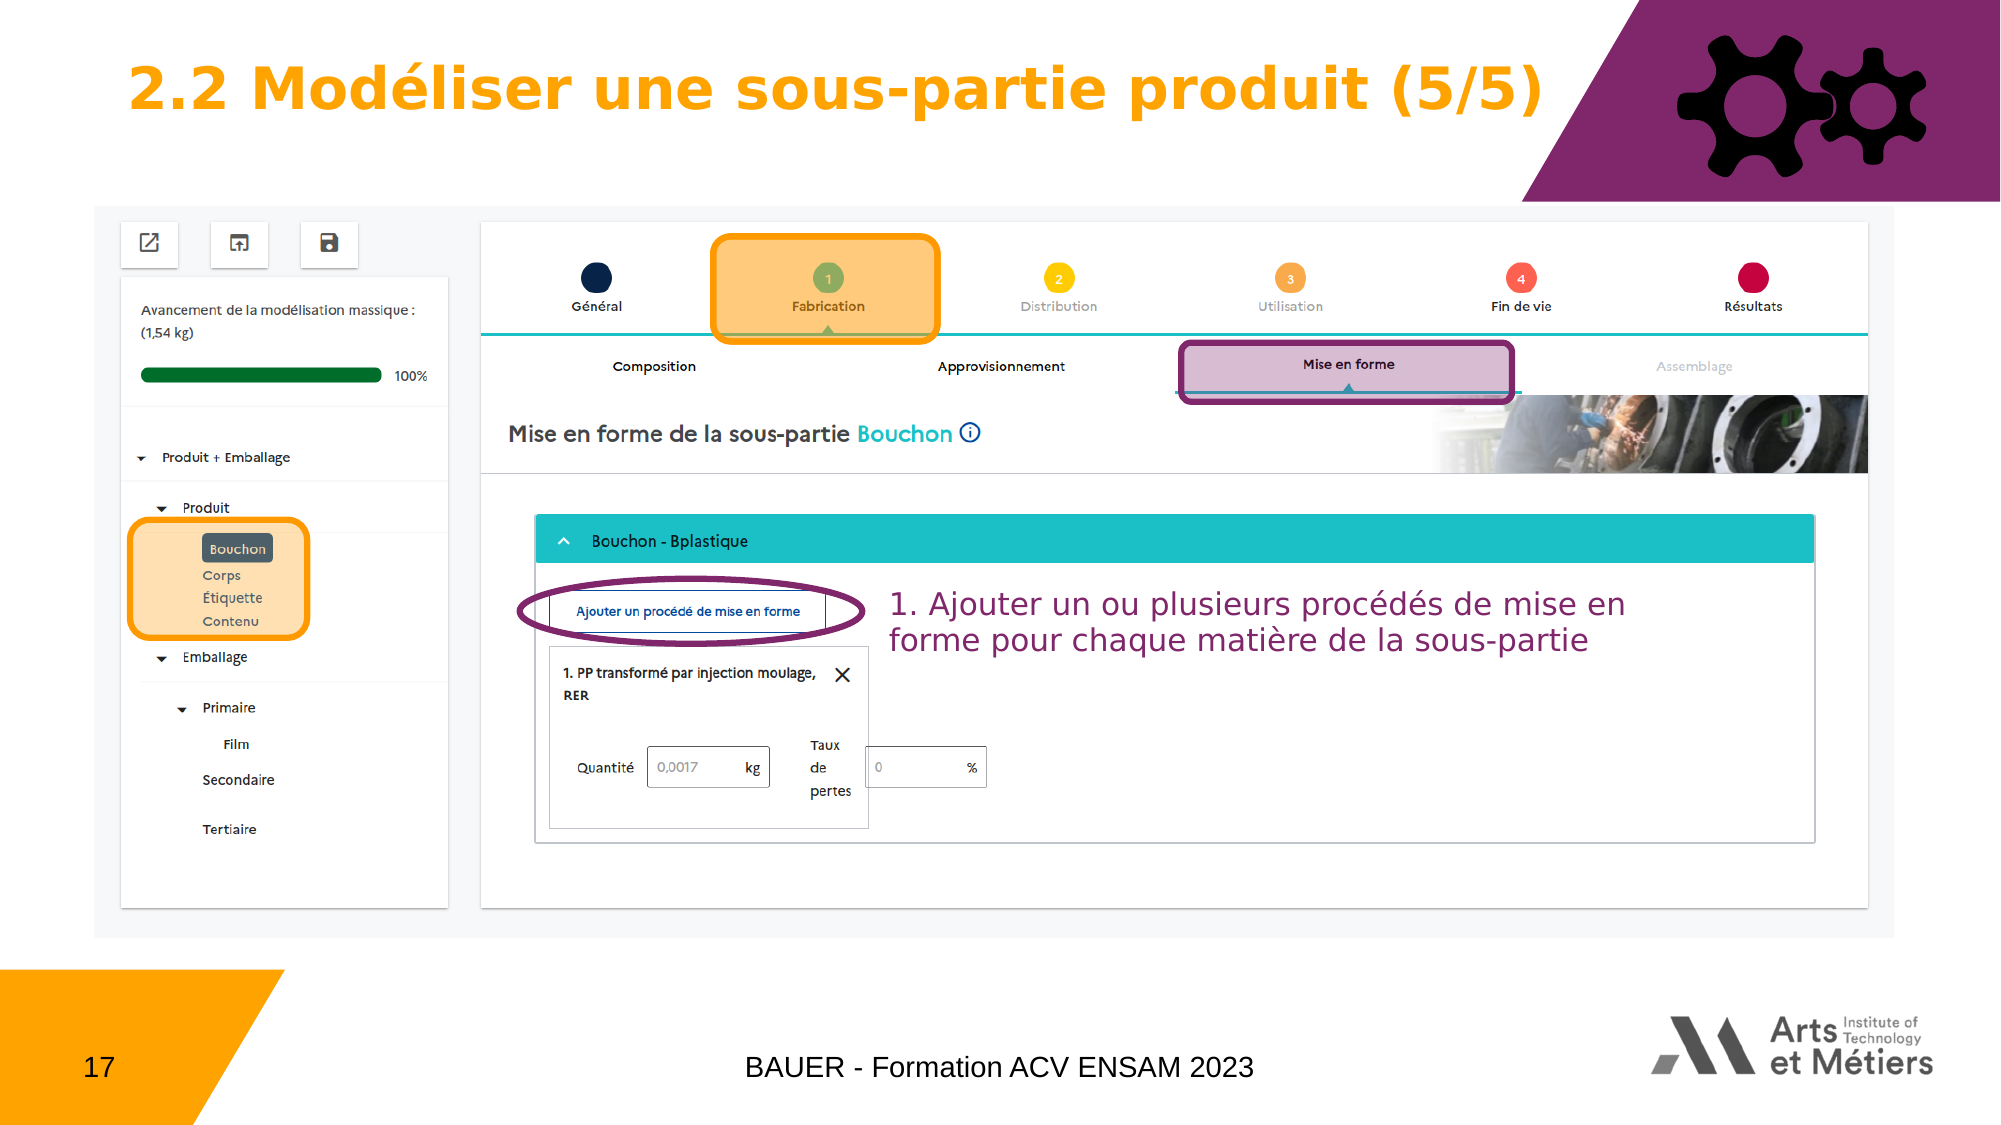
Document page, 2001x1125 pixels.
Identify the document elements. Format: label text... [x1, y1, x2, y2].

picture [1677, 35, 1927, 178]
text_box [1181, 342, 1513, 402]
text_box 1. Ajouter un ou plusieurs procédés de mise en forme pour chaque matière de la sous-partie [874, 578, 1666, 703]
title 2.2 Modéliser une sous-partie produit (5/5) [112, 51, 1583, 166]
text_box [713, 236, 938, 342]
picture [94, 206, 1895, 957]
text_box [129, 519, 308, 638]
picture [1631, 997, 1952, 1093]
